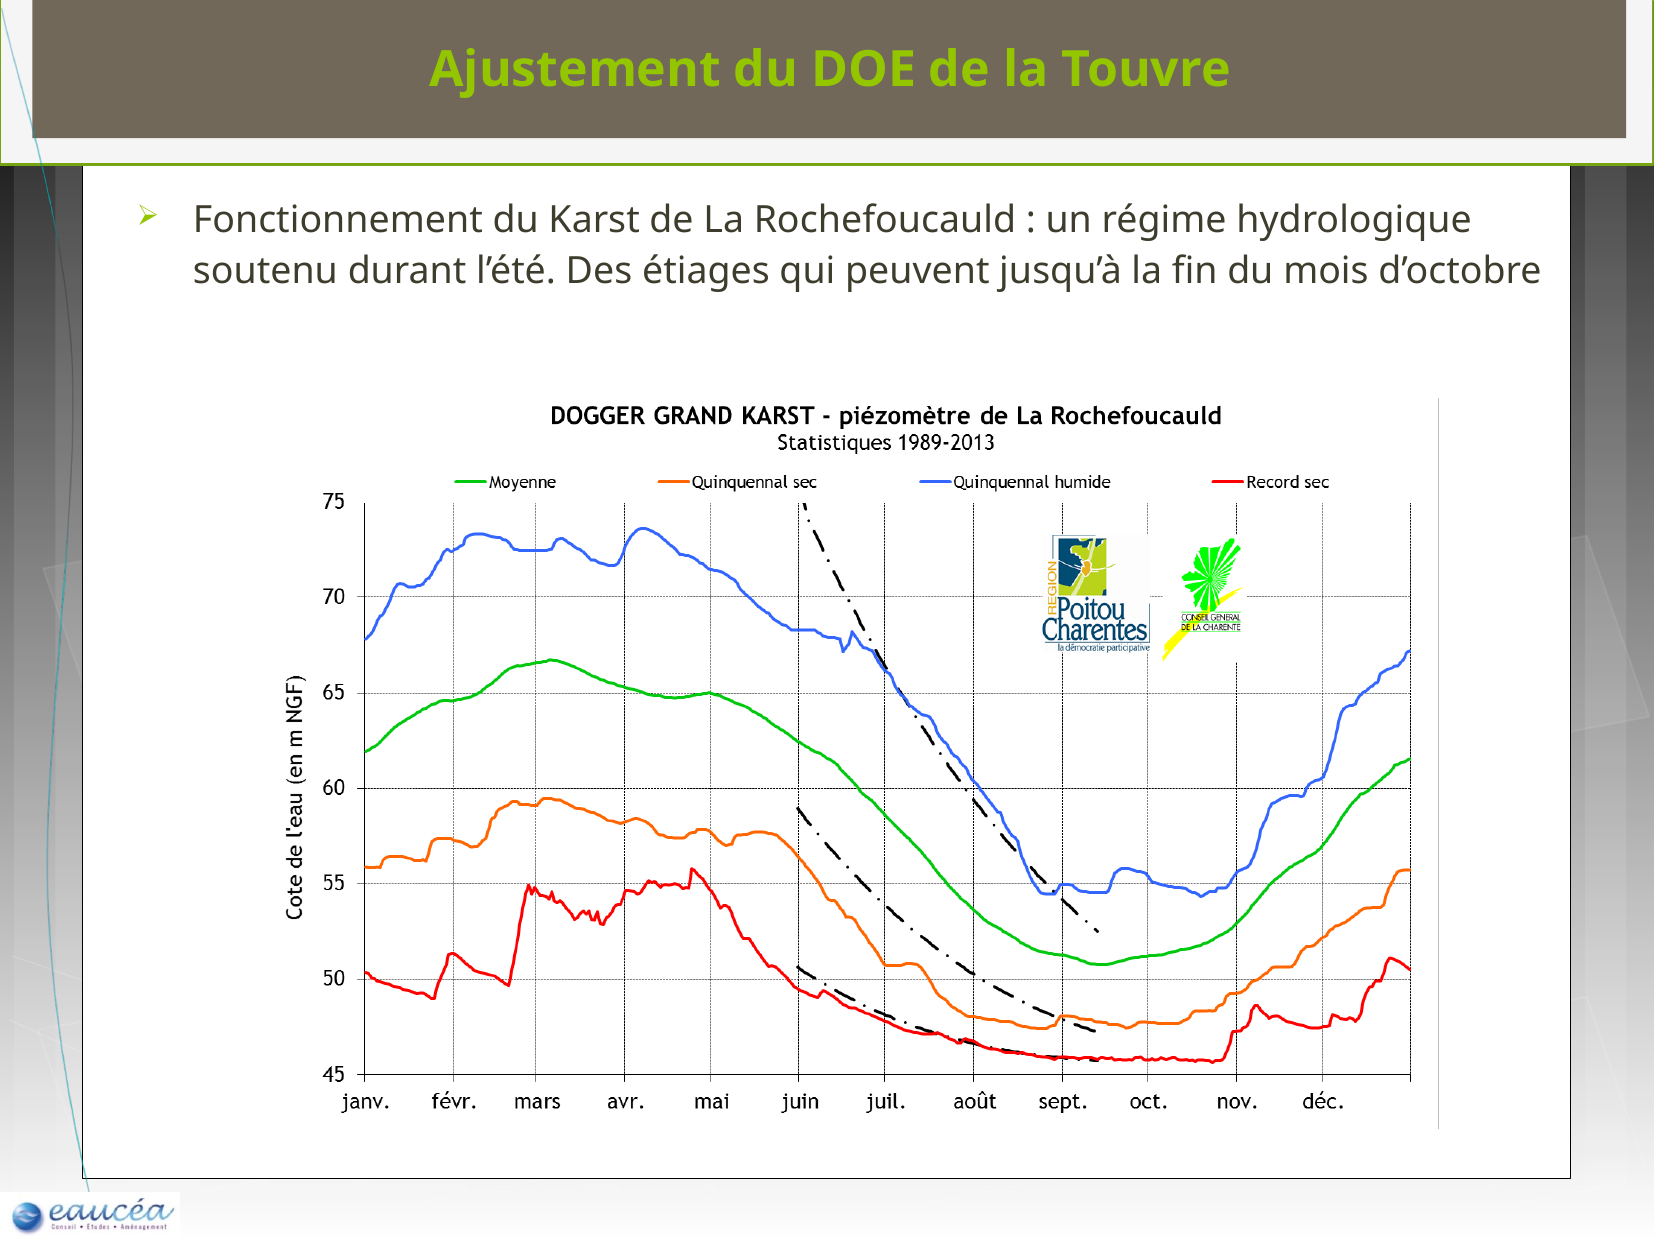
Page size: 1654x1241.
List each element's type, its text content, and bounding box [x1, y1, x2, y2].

text_box Fonctionnement du Karst de La Rochefoucauld : un régime hydrologique soutenu durant l’été. Des étiages qui peuvent jusqu’à la fin du mois d’octobre [110, 185, 1572, 1175]
picture [279, 398, 1439, 1129]
title Ajustement du DOE de la Touvre [32, 0, 1629, 139]
picture [0, 9, 180, 1239]
